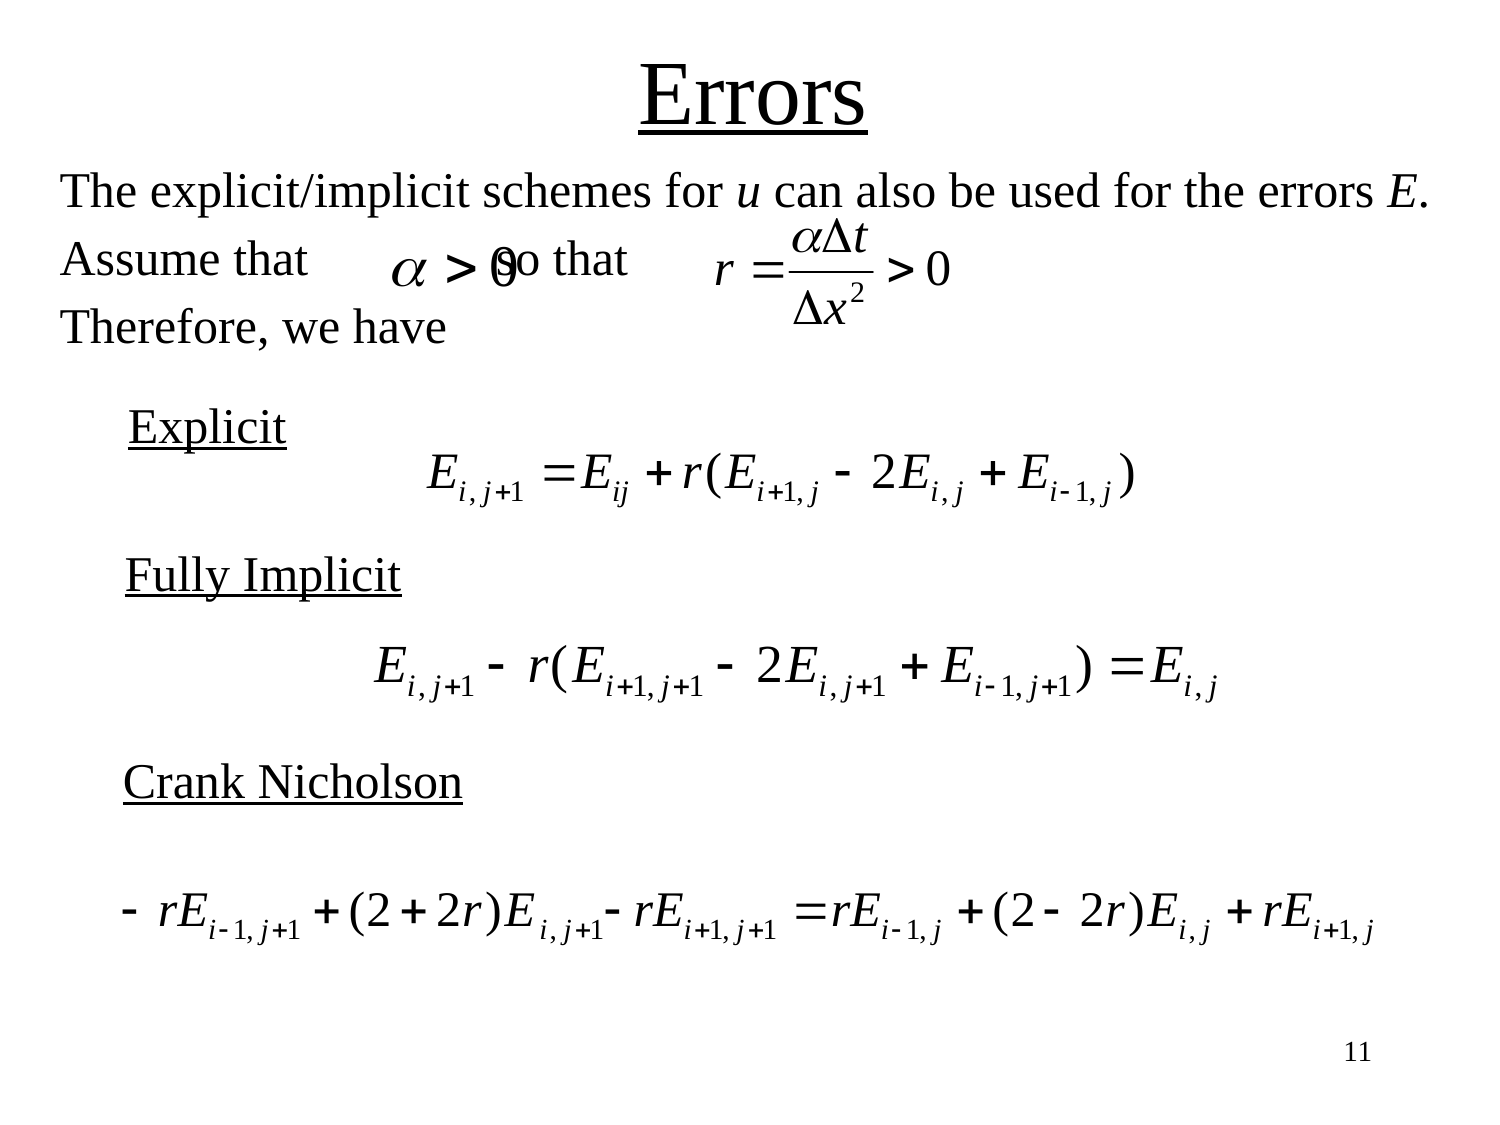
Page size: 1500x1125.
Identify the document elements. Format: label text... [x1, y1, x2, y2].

chart [114, 877, 1386, 956]
chart [383, 232, 531, 302]
chart [706, 204, 959, 337]
list The explicit/implicit schemes for u can also be used for the errors E. Assume that so that Therefore, we have [44, 155, 1500, 832]
title Errors [115, 0, 1391, 155]
text_box <number> [1074, 1025, 1388, 1101]
